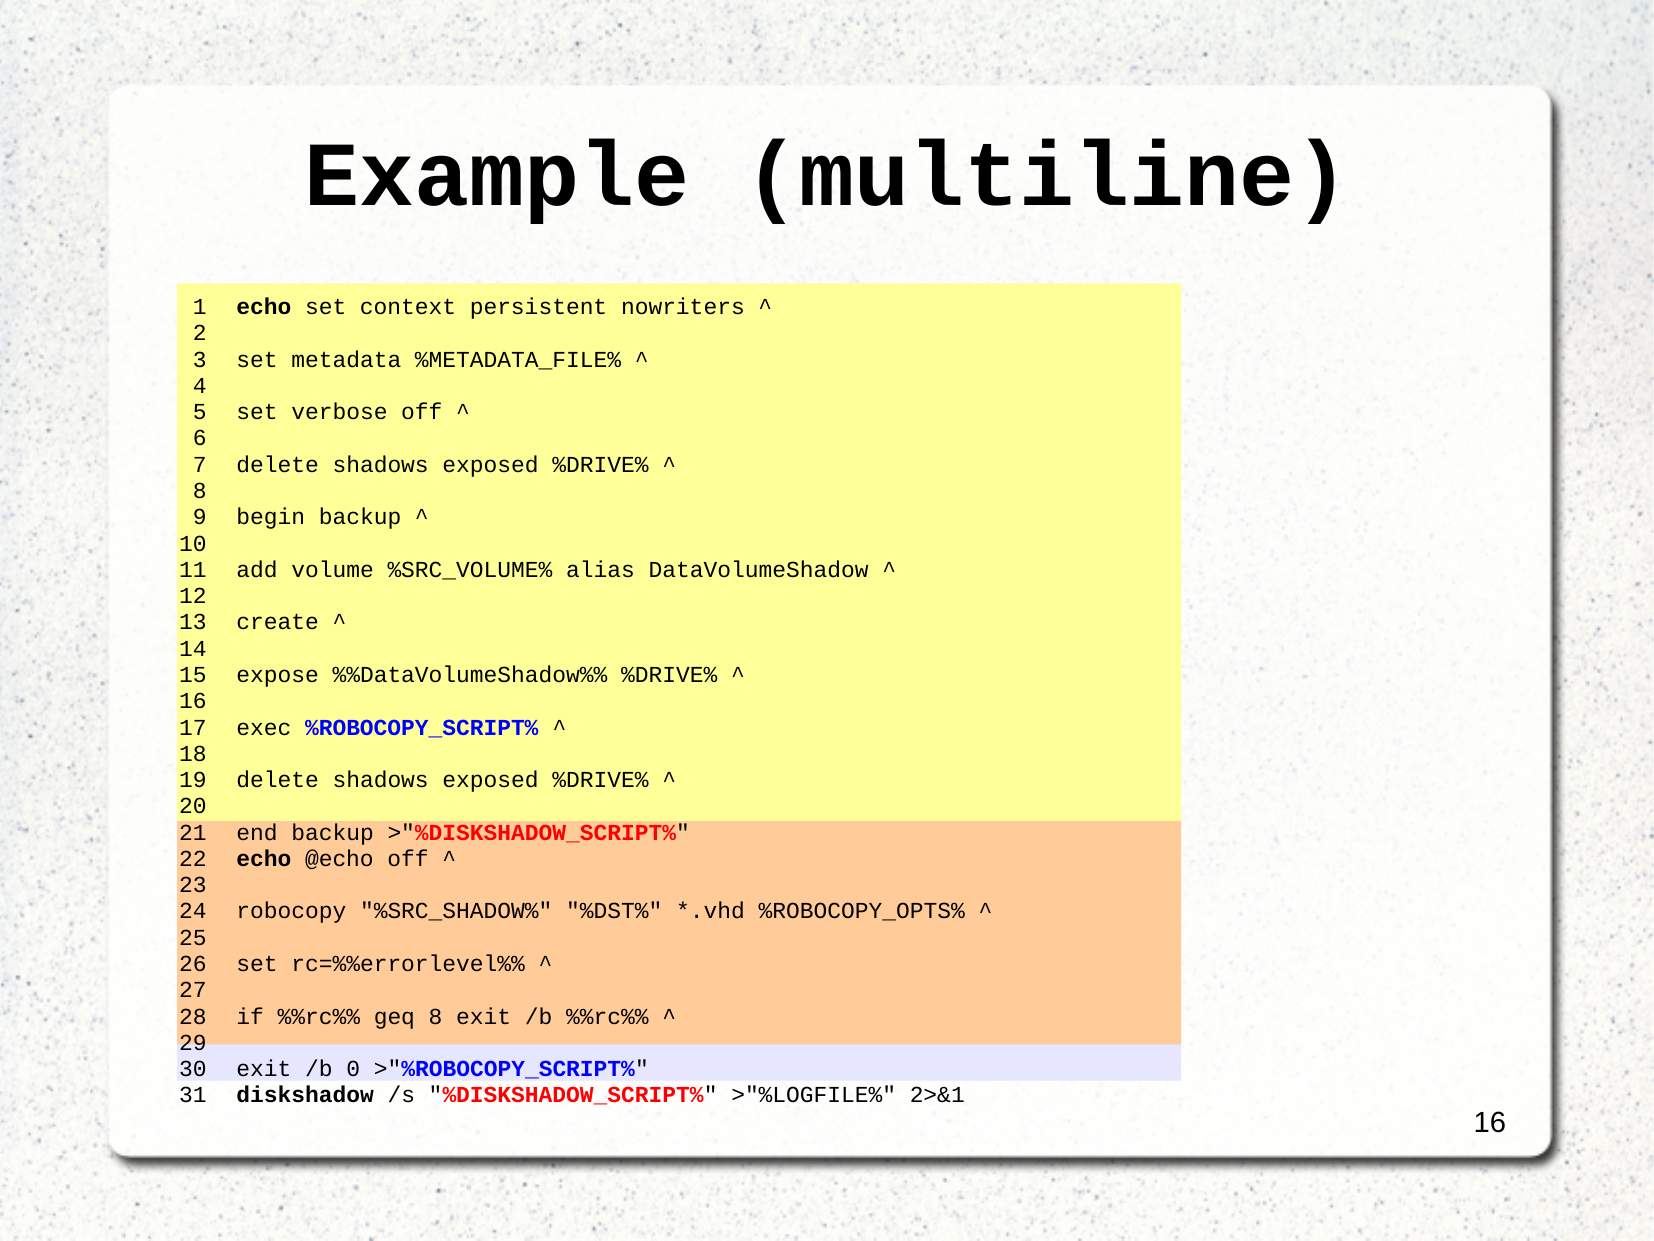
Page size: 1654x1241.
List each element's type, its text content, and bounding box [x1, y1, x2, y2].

list 1 echo set context persistent nowriters ^ 2 3 set metadata %METADATA_FILE% ^ 4 5 set verbose off ^ 6 7 delete shadows exposed %DRIVE% ^ 8 9 begin backup ^ 10 11 add volume %SRC_VOLUME% alias DataVolumeShadow ^ 12 13 create ^ 14 15 expose %%DataVolumeShadow%% %DRIVE% ^ 16 17 exec %ROBOCOPY_SCRIPT% ^ 18 19 delete shadows exposed %DRIVE% ^ 20 21 end backup >"%DISKSHADOW_SCRIPT%" 22 echo @echo off ^ 23 24 robocopy "%SRC_SHADOW%" "%DST%" *.vhd %ROBOCOPY_OPTS% ^ 25 26 set rc=%%errorlevel%% ^ 27 28 if %%rc%% geq 8 exit /b %%rc%% ^ 29 30 exit /b 0 >"%ROBOCOPY_SCRIPT%" 31 diskshadow /s "%DISKSHADOW_SCRIPT%" >"%LOGFILE%" 2>&1 [147, 295, 1506, 1114]
title Example (multiline) [118, 96, 1536, 266]
picture [0, 0, 1654, 1241]
text_box [177, 283, 1182, 295]
